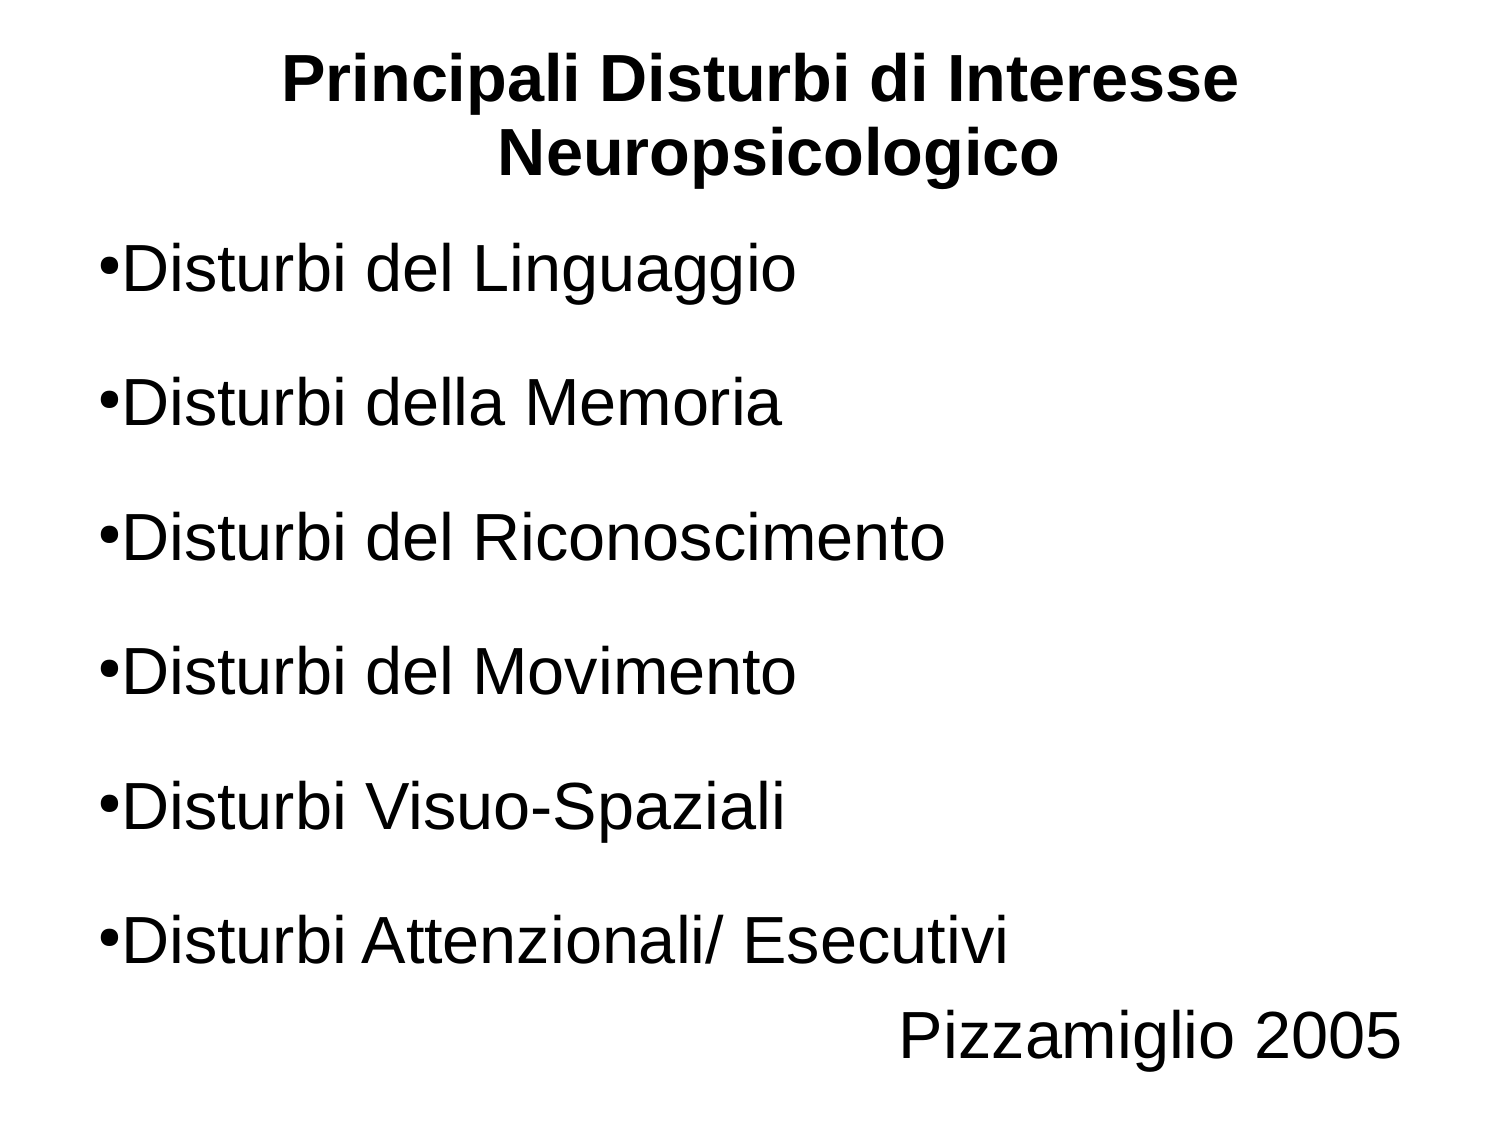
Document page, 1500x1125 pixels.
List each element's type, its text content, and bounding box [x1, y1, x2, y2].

text_box Pizzamiglio 2005 [865, 996, 1418, 1087]
text_box Disturbi del Linguaggio Disturbi della Memoria Disturbi del Riconoscimento Disturbi del Movimento Disturbi Visuo-Spaziali Disturbi Attenzionali/ Esecutivi [82, 229, 1335, 993]
title Principali Disturbi di Interesse Neuropsicologico [35, 11, 1500, 219]
